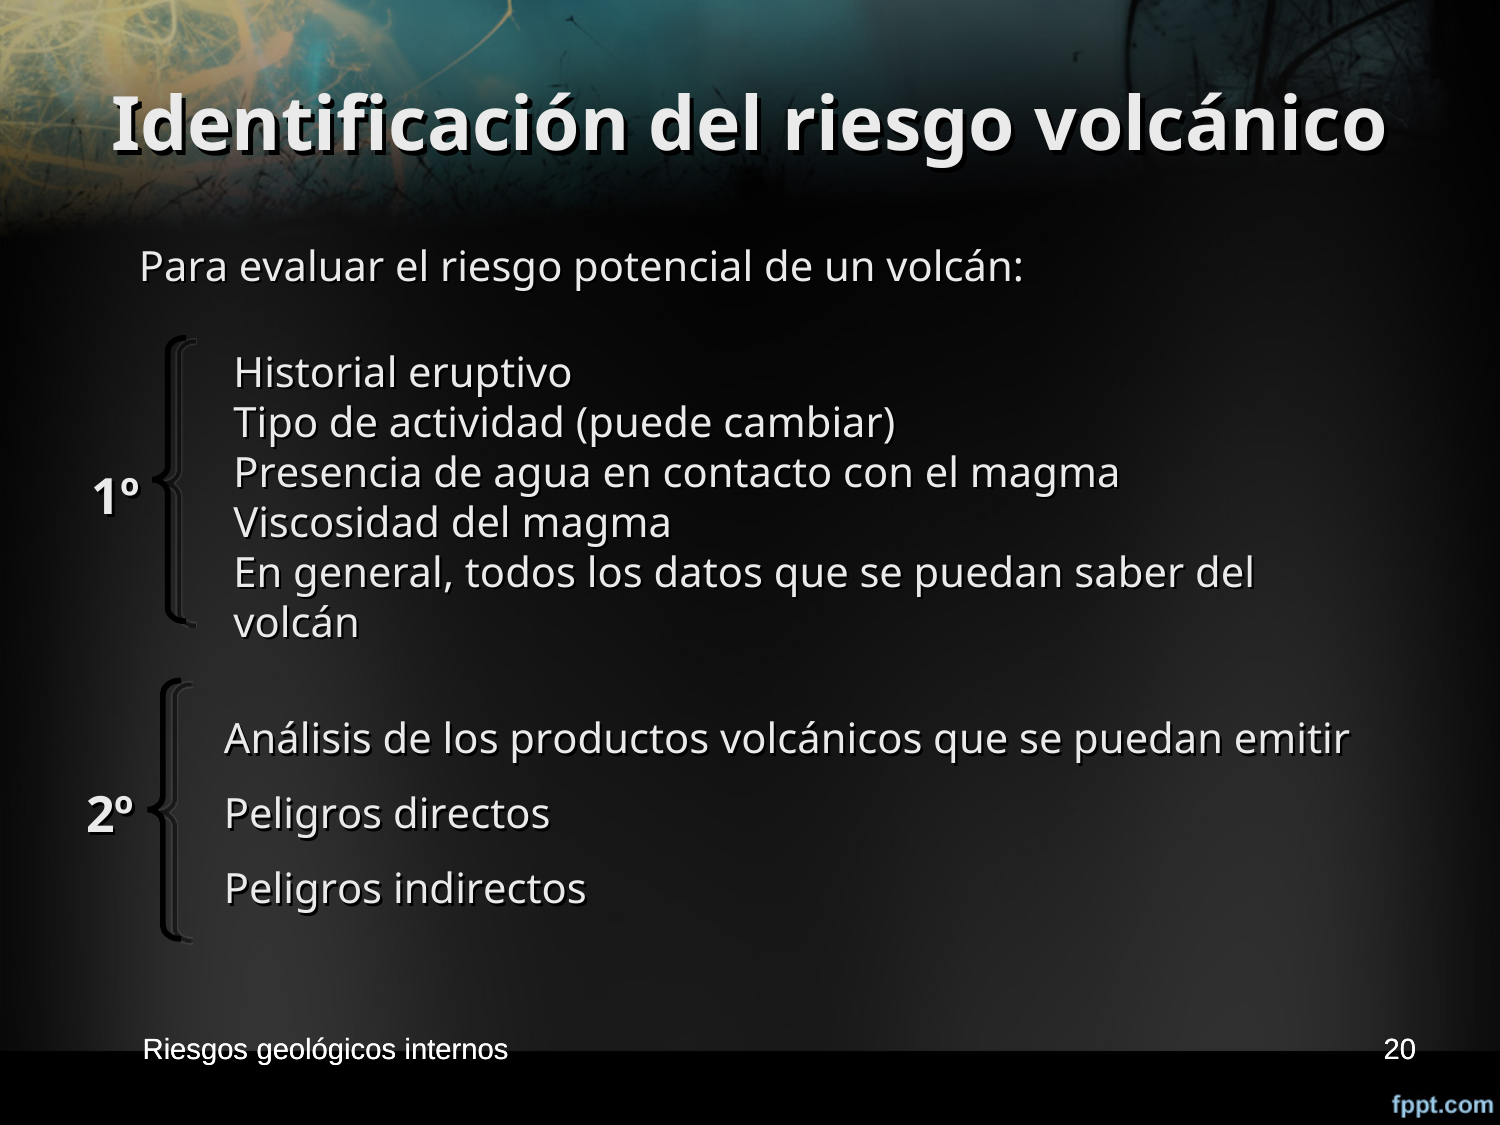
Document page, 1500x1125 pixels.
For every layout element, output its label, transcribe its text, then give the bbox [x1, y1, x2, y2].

text_box 2º [71, 774, 150, 851]
text_box 1º [77, 456, 155, 533]
text_box Riesgos geológicos internos [88, 1023, 564, 1102]
text_box Para evaluar el riesgo potencial de un volcán: [123, 231, 1355, 348]
text_box <número> [1080, 1023, 1431, 1102]
text_box Historial eruptivo Tipo de actividad (puede cambiar) Presencia de agua en contacto con el magma Viscosidad del magma En general, todos los datos que se puedan saber del volcán [218, 337, 1285, 654]
text_box Análisis de los productos volcánicos que se puedan emitir Peligros directos Peligros indirectos [209, 679, 1366, 921]
picture [0, 0, 1500, 1125]
title Identificación del riesgo volcánico [75, 45, 1426, 197]
